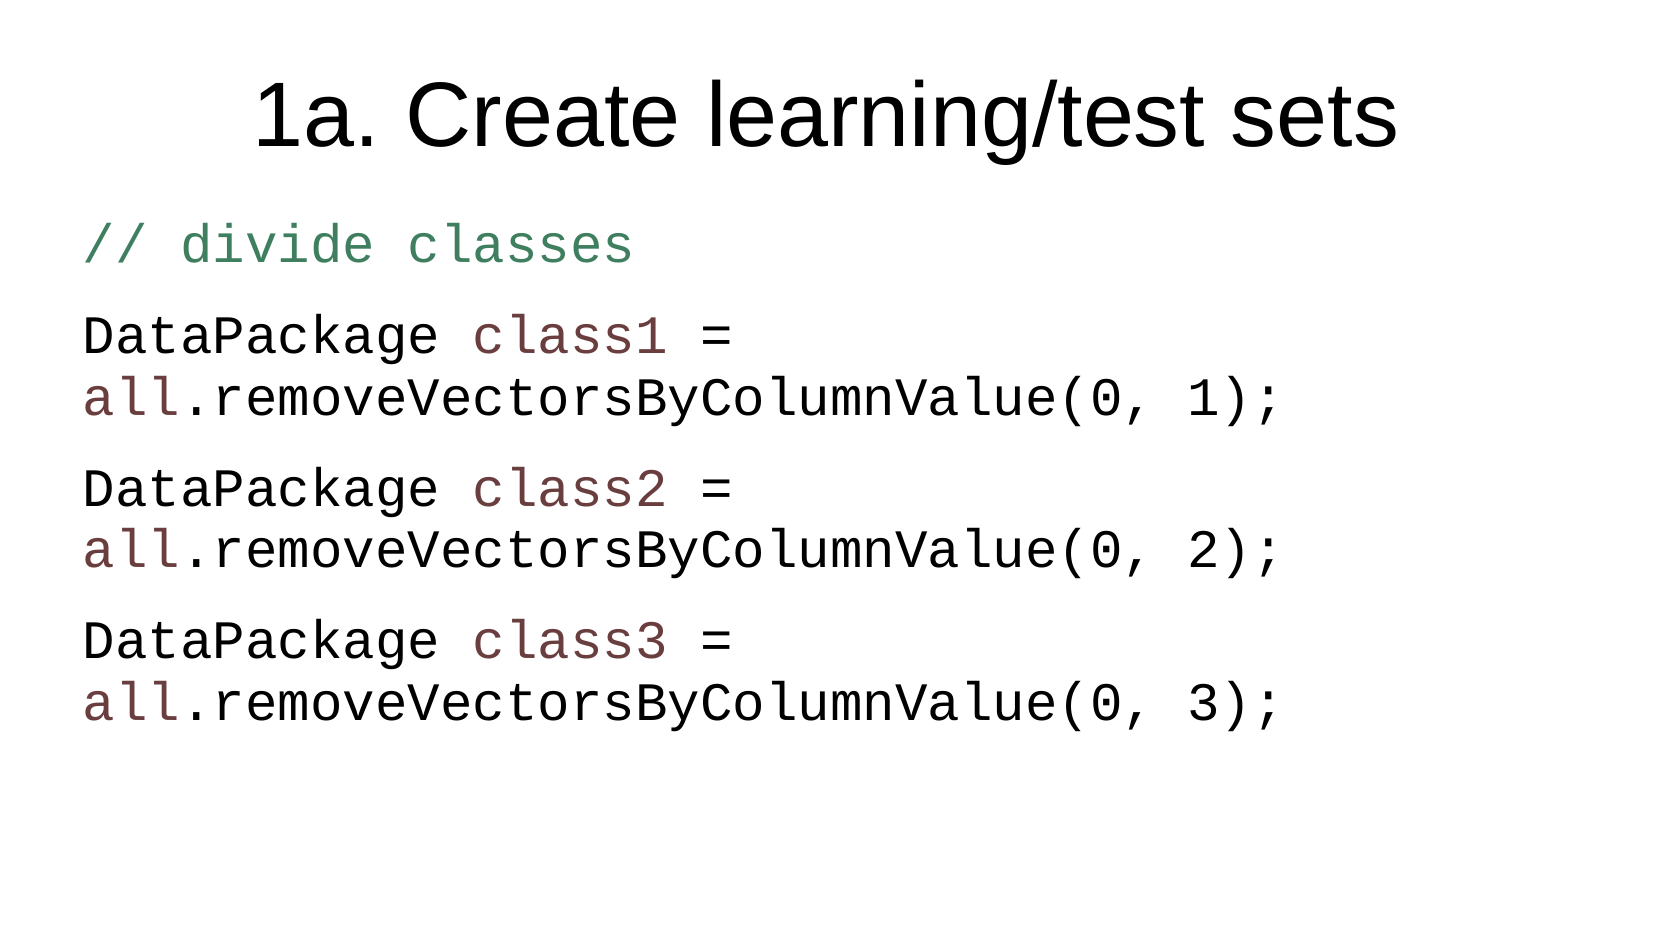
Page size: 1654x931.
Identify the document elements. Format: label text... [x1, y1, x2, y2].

list // divide classes DataPackage class1 = all.removeVectorsByColumnValue(0, 1); DataPackage class2 = all.removeVectorsByColumnValue(0, 2); DataPackage class3 = all.removeVectorsByColumnValue(0, 3); [82, 217, 1571, 758]
title 1a. Create learning/test sets [82, 37, 1571, 193]
